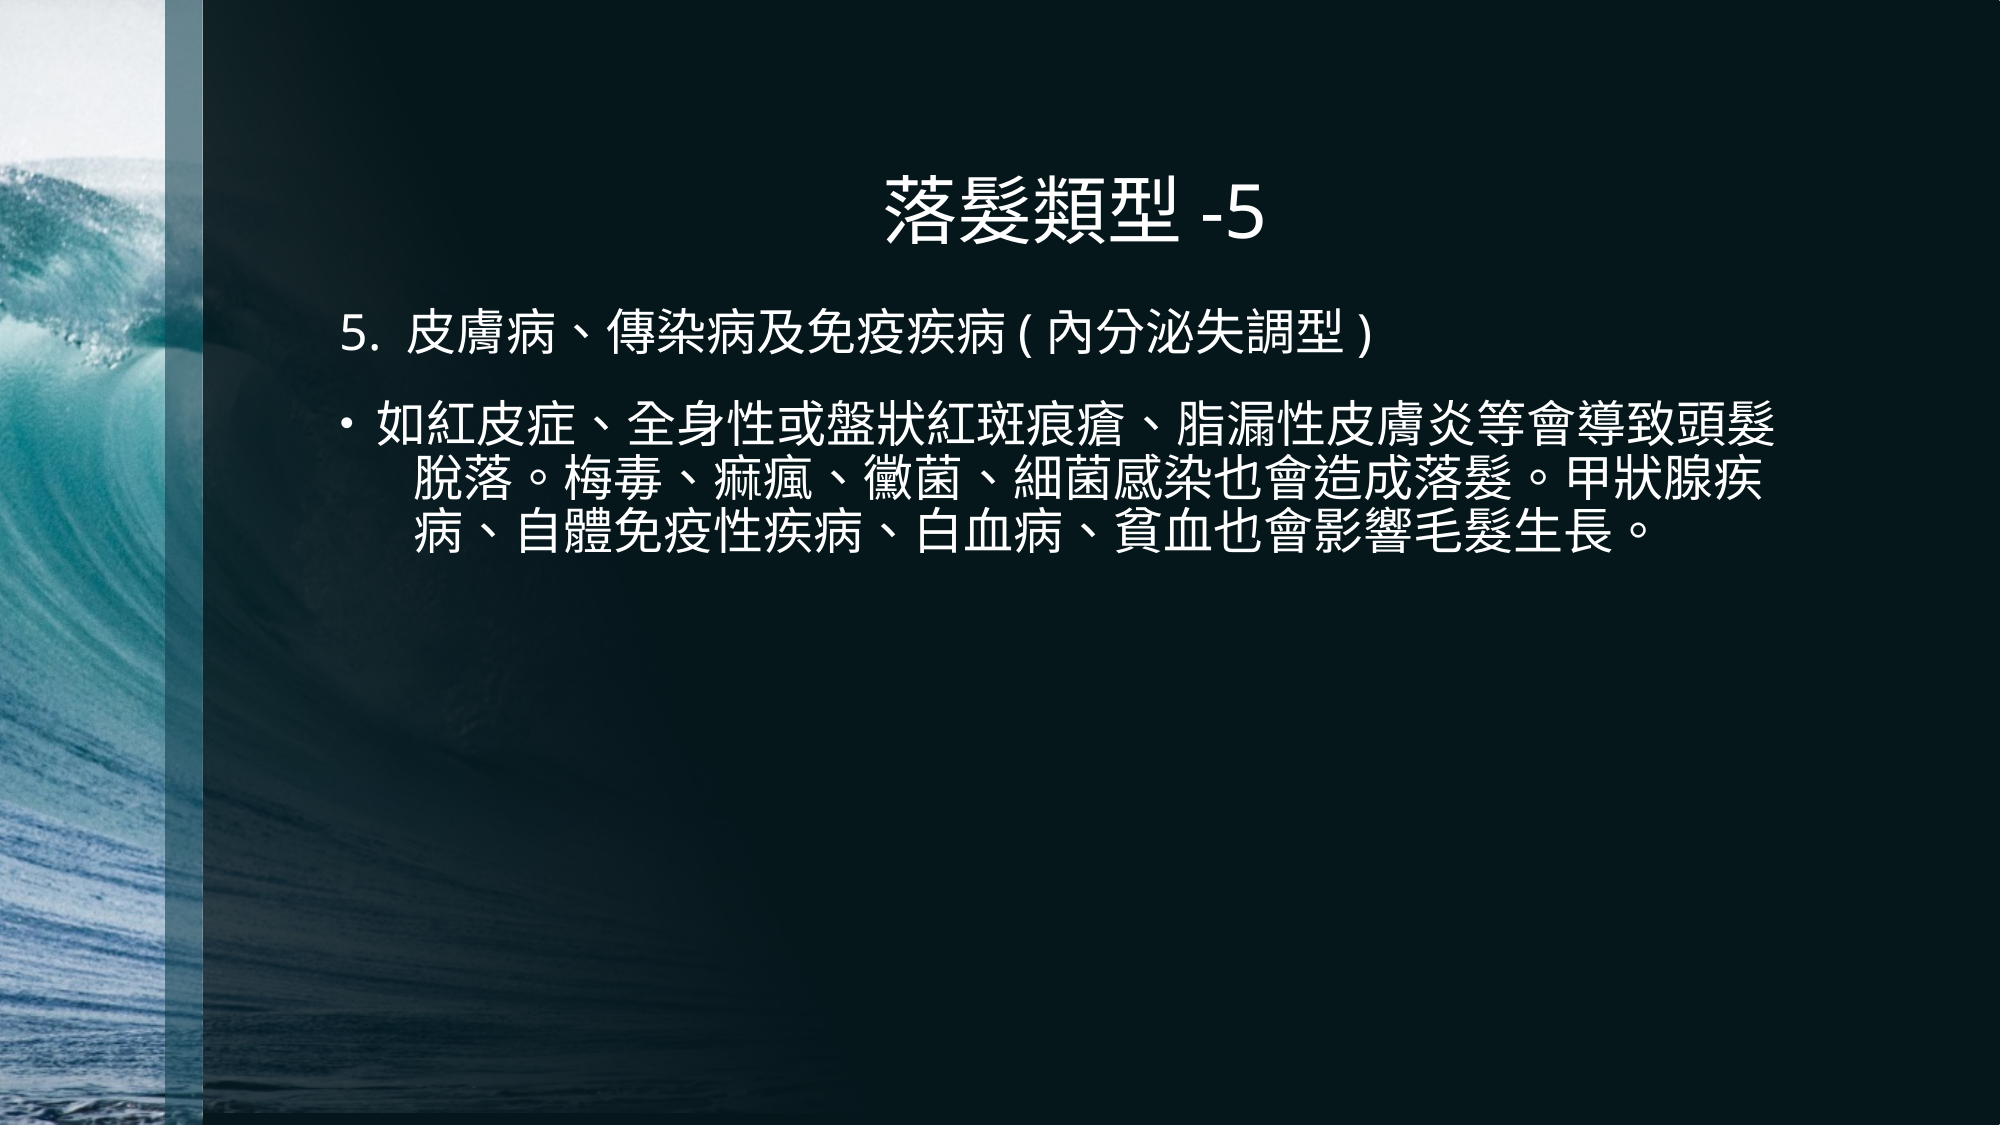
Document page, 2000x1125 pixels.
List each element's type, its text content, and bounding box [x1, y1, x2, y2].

list 5. 皮膚病、傳染病及免疫疾病(內分泌失調型) 如紅皮症、全身性或盤狀紅斑痕瘡、脂漏性皮膚炎等會導致頭髮脫落。梅毒、痲瘋、黴菌、細菌感染也會造成落髮。甲狀腺疾病、自體免疫性疾病、白血病、貧血也會影響毛髮生長。 [324, 299, 1825, 1026]
title 落髮類型-5 [324, 62, 1825, 263]
